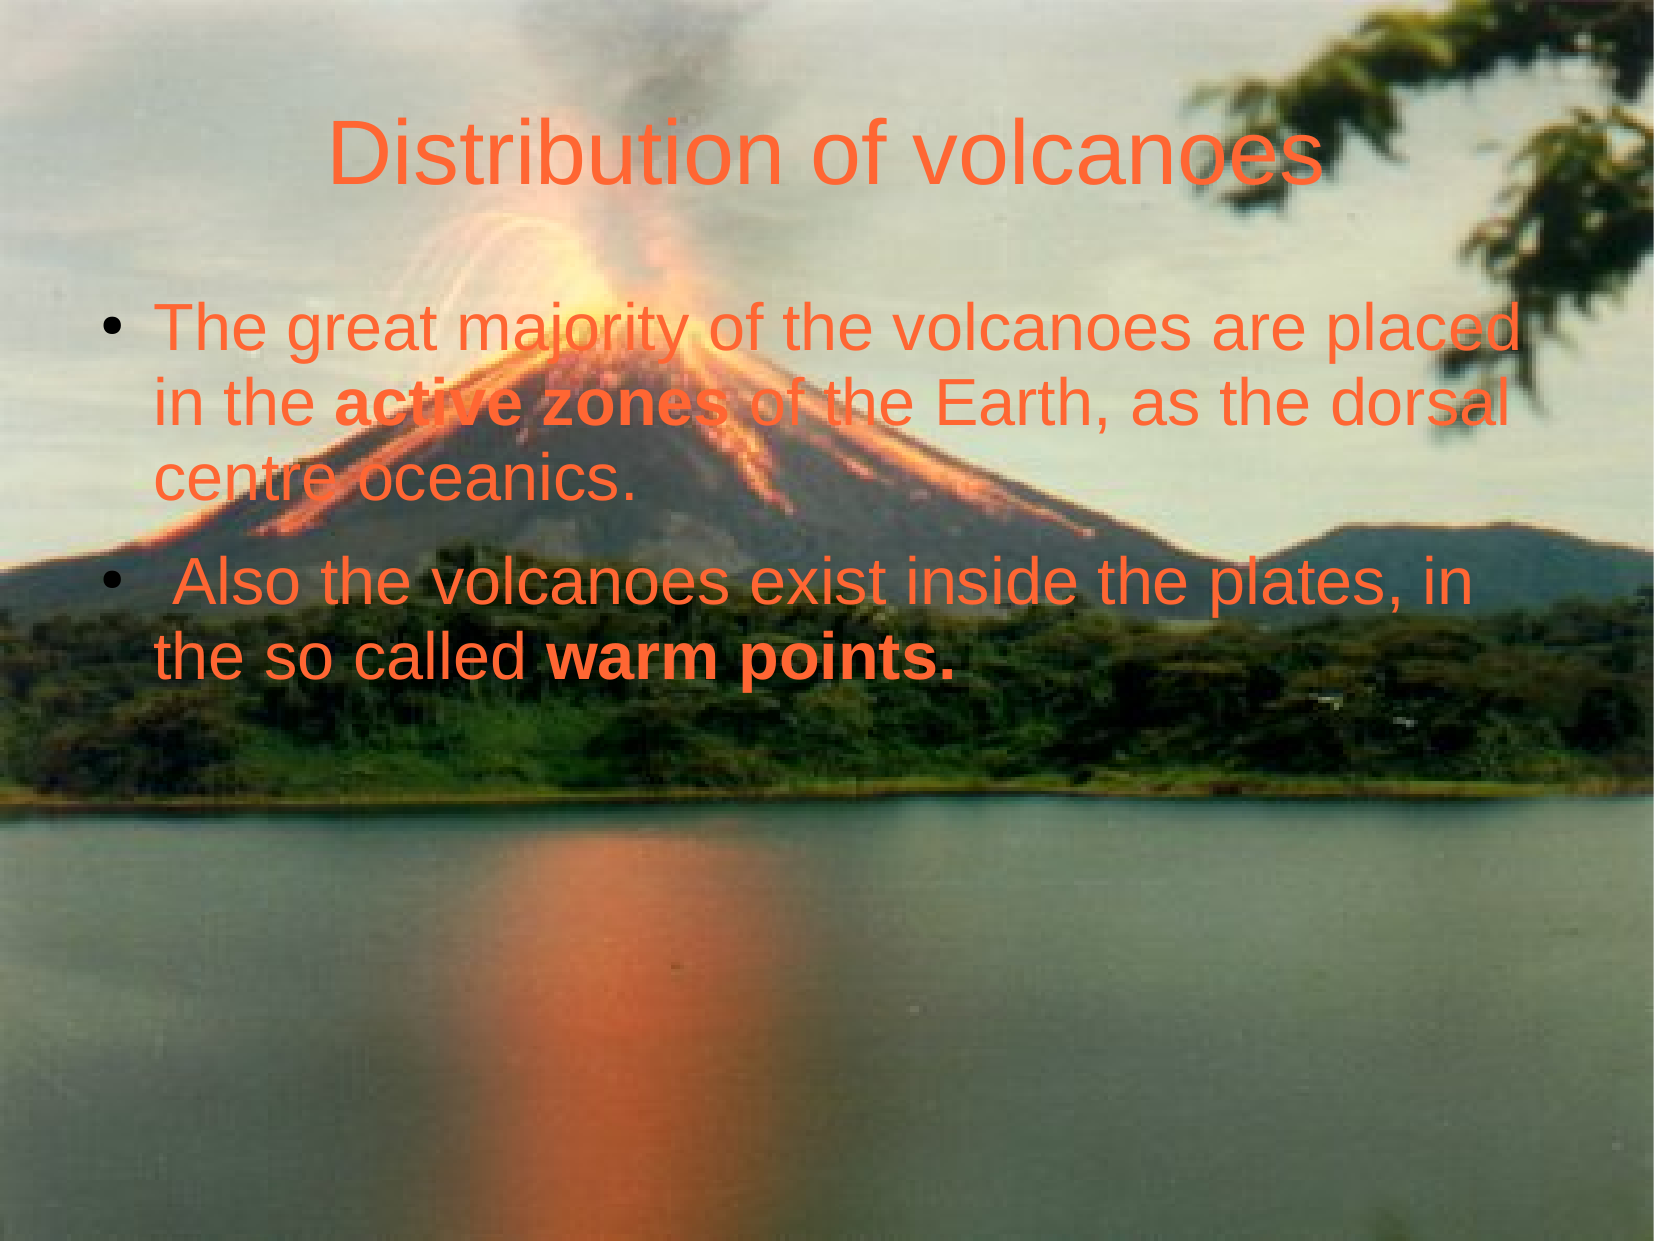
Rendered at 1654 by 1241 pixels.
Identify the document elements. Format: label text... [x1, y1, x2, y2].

list The great majority of the volcanoes are placed in the active zones of the Earth, as the dorsal centre oceanics. Also the volcanoes exist inside the plates, in the so called warm points. [82, 290, 1571, 1109]
title Distribution of volcanoes [82, 49, 1571, 257]
picture [0, 0, 1654, 1241]
